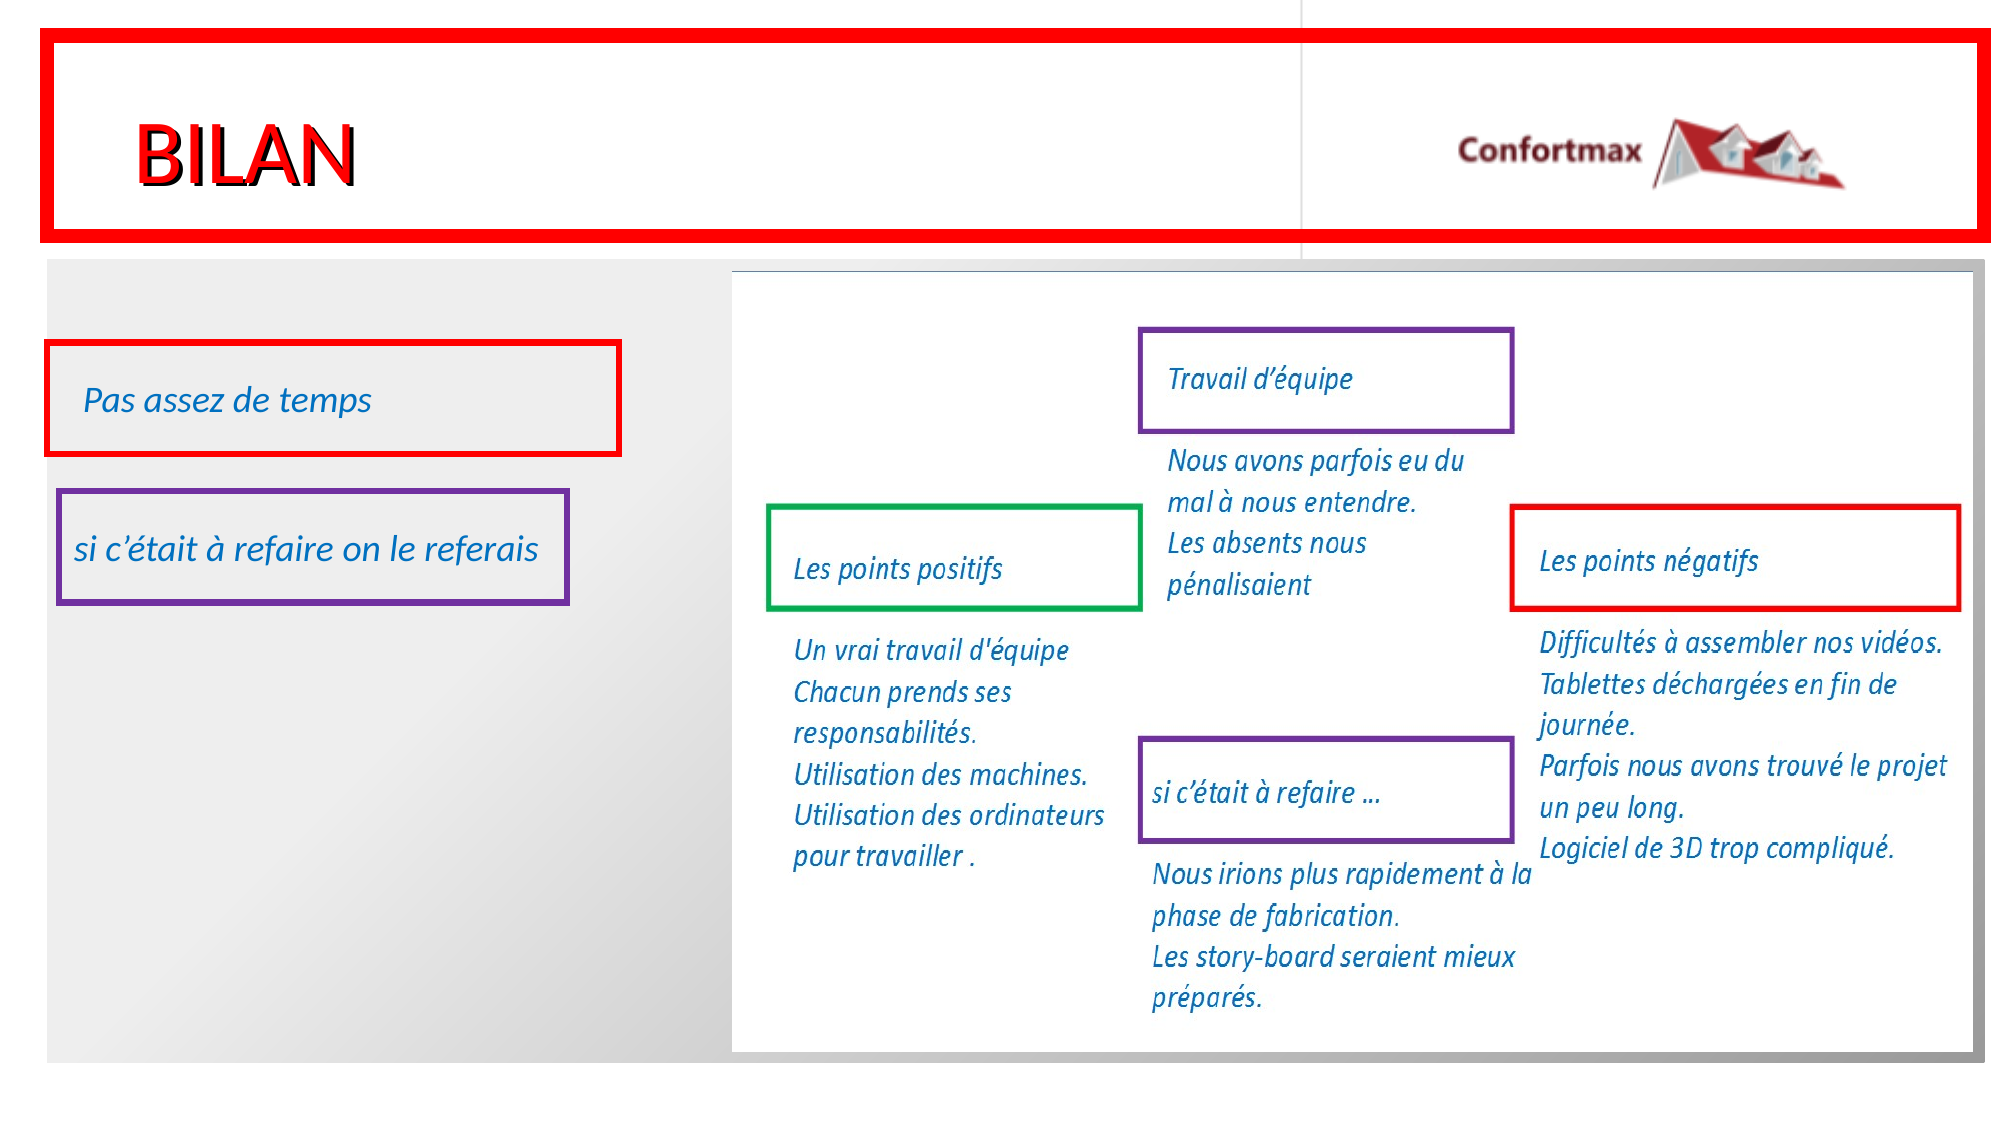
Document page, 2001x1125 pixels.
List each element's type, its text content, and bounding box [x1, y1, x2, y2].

picture [732, 271, 1973, 1052]
text_box Pas assez de temps [68, 368, 598, 428]
text_box BILAN [118, 83, 1726, 211]
picture [1299, 0, 1997, 343]
text_box si c’était à refaire on le referais [59, 516, 589, 576]
picture [1299, 43, 1977, 229]
